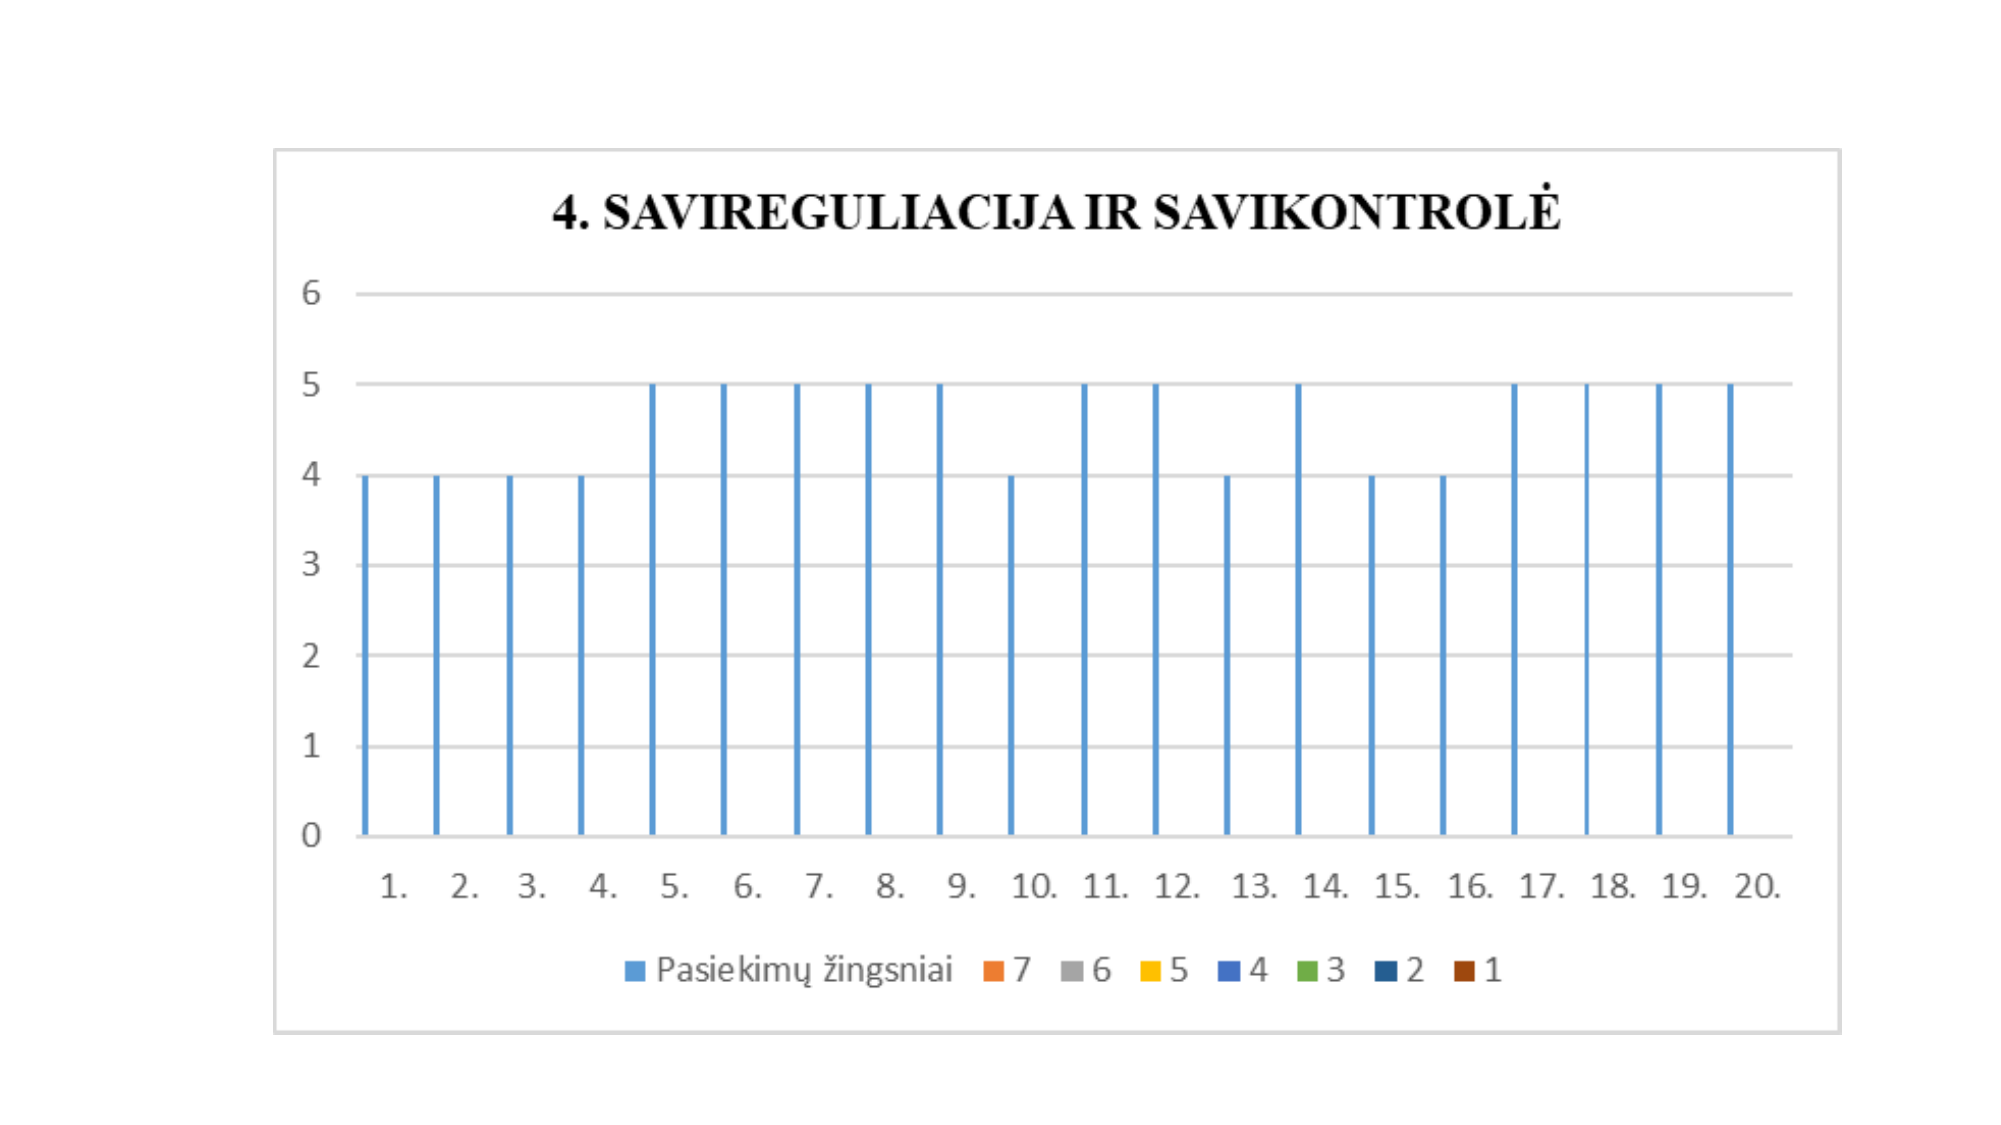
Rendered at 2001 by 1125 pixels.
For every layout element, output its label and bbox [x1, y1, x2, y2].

picture [273, 149, 1842, 1035]
